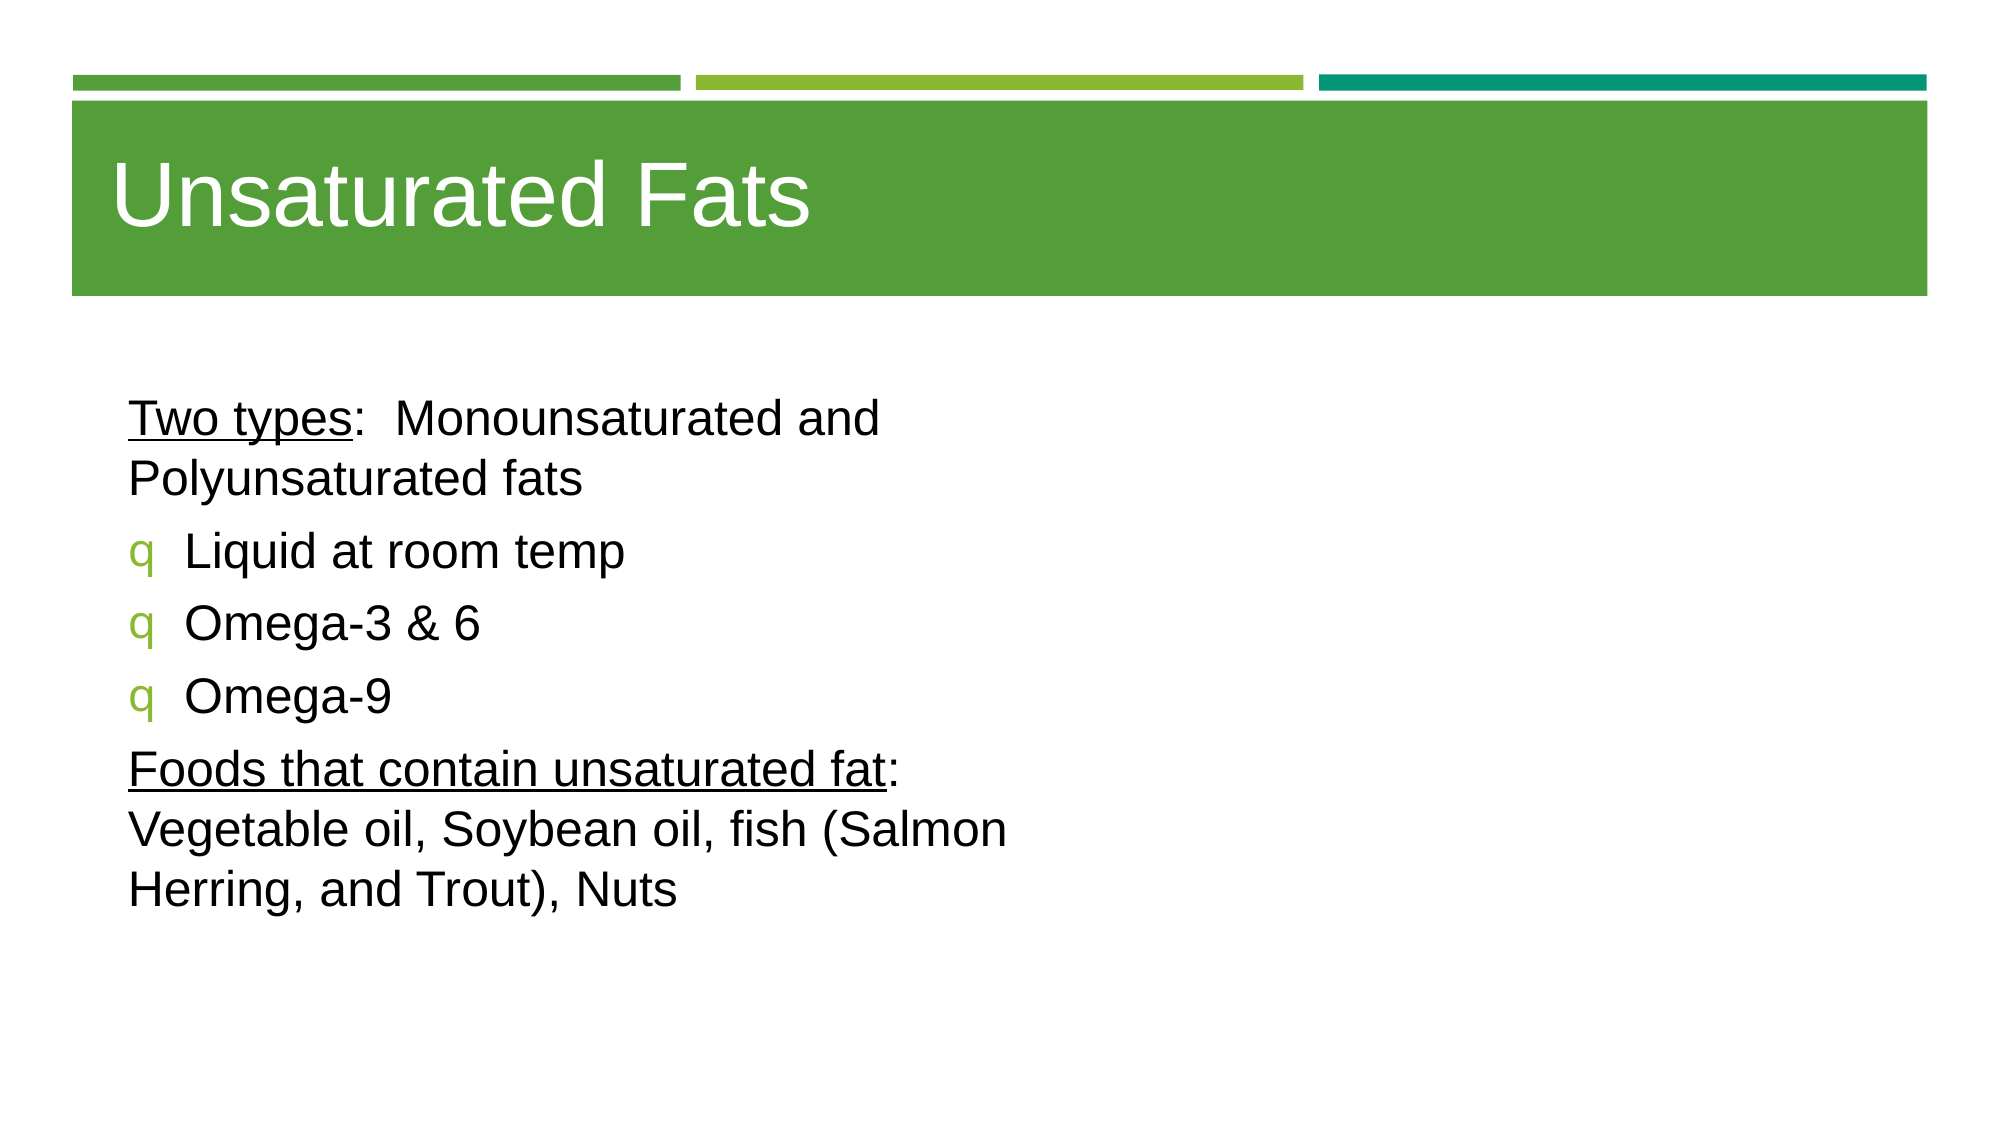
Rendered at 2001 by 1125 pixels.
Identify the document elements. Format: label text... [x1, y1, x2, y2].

title Unsaturated Fats [95, 126, 1905, 282]
list Two types: Monounsaturated and Polyunsaturated fats Liquid at room temp Omega-3 & 6 Omega-9 Foods that contain unsaturated fat: Vegetable oil, Soybean oil, fish (Salmon Herring, and Trout), Nuts [113, 378, 1154, 962]
